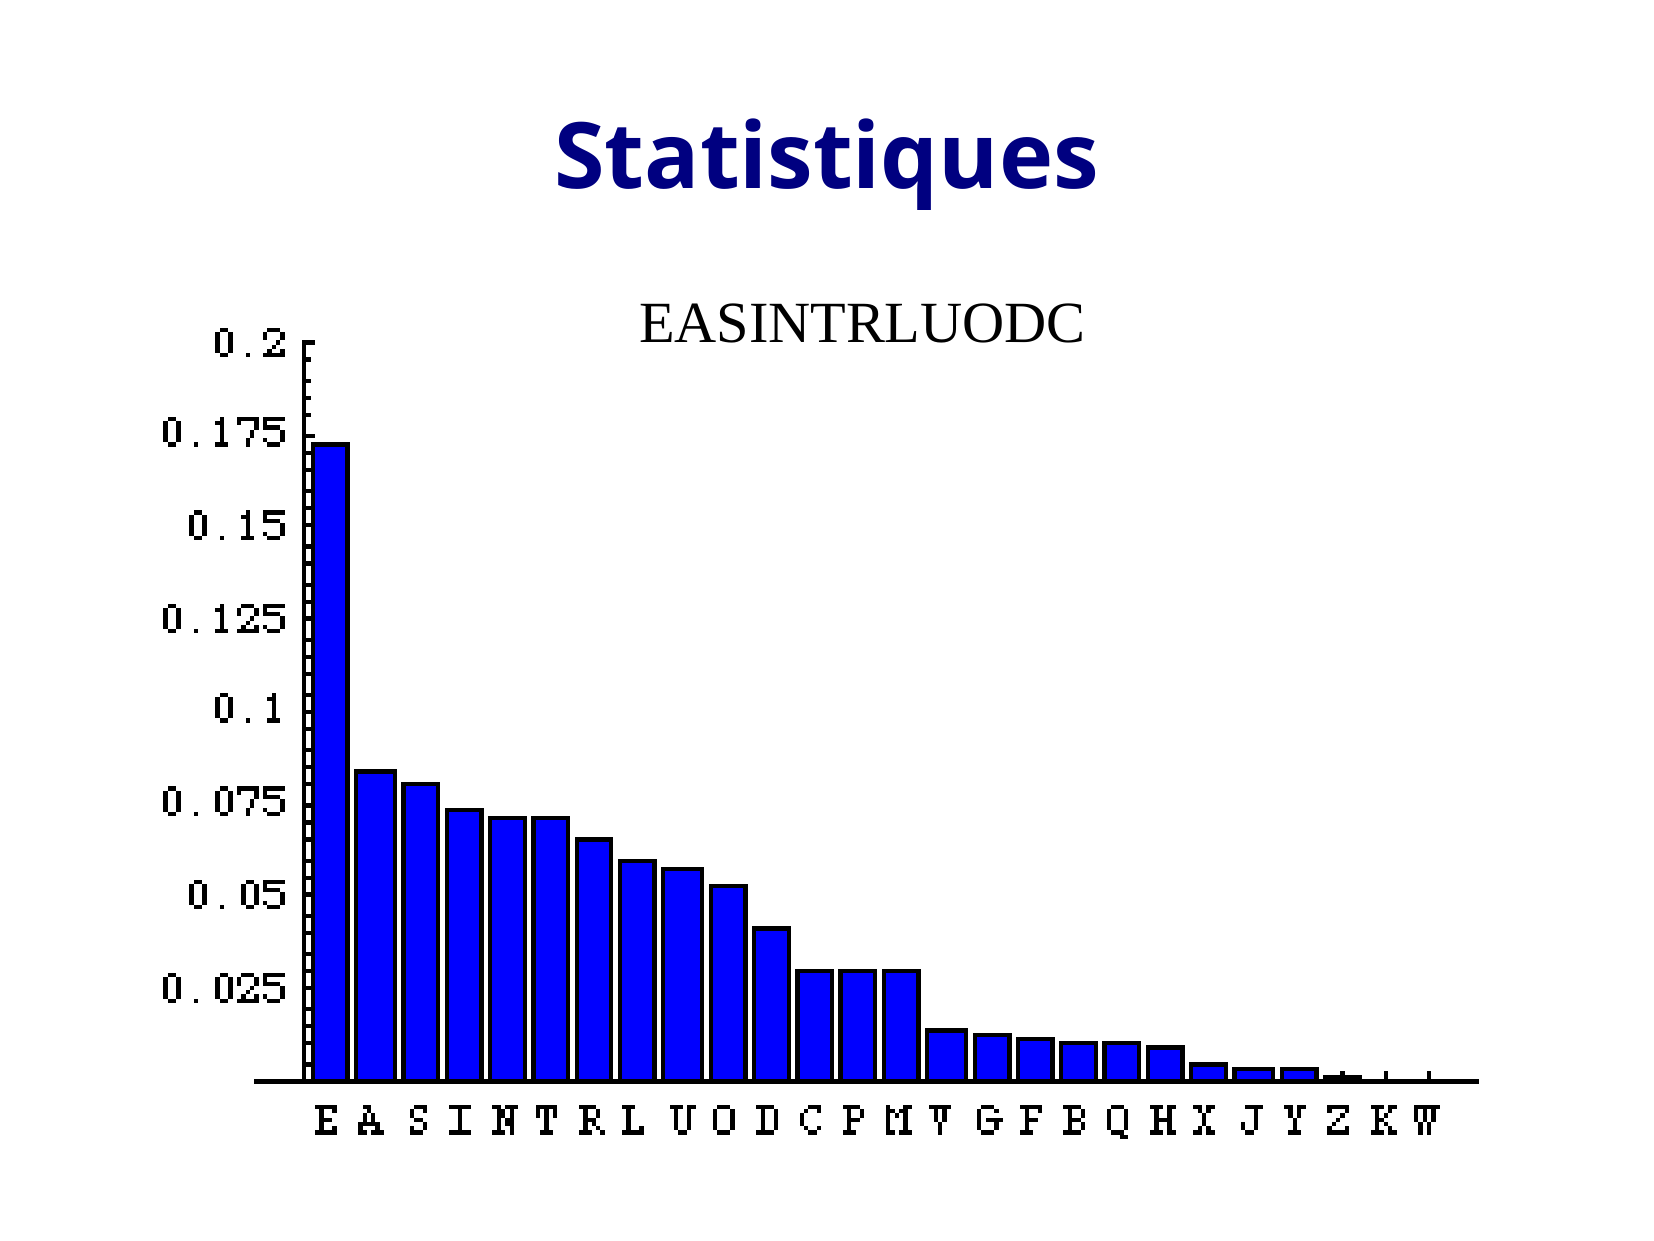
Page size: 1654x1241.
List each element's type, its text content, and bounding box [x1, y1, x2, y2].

list EASINTRLUODC [82, 290, 1571, 1094]
title Statistiques [82, 56, 1571, 250]
picture [138, 324, 1501, 1152]
